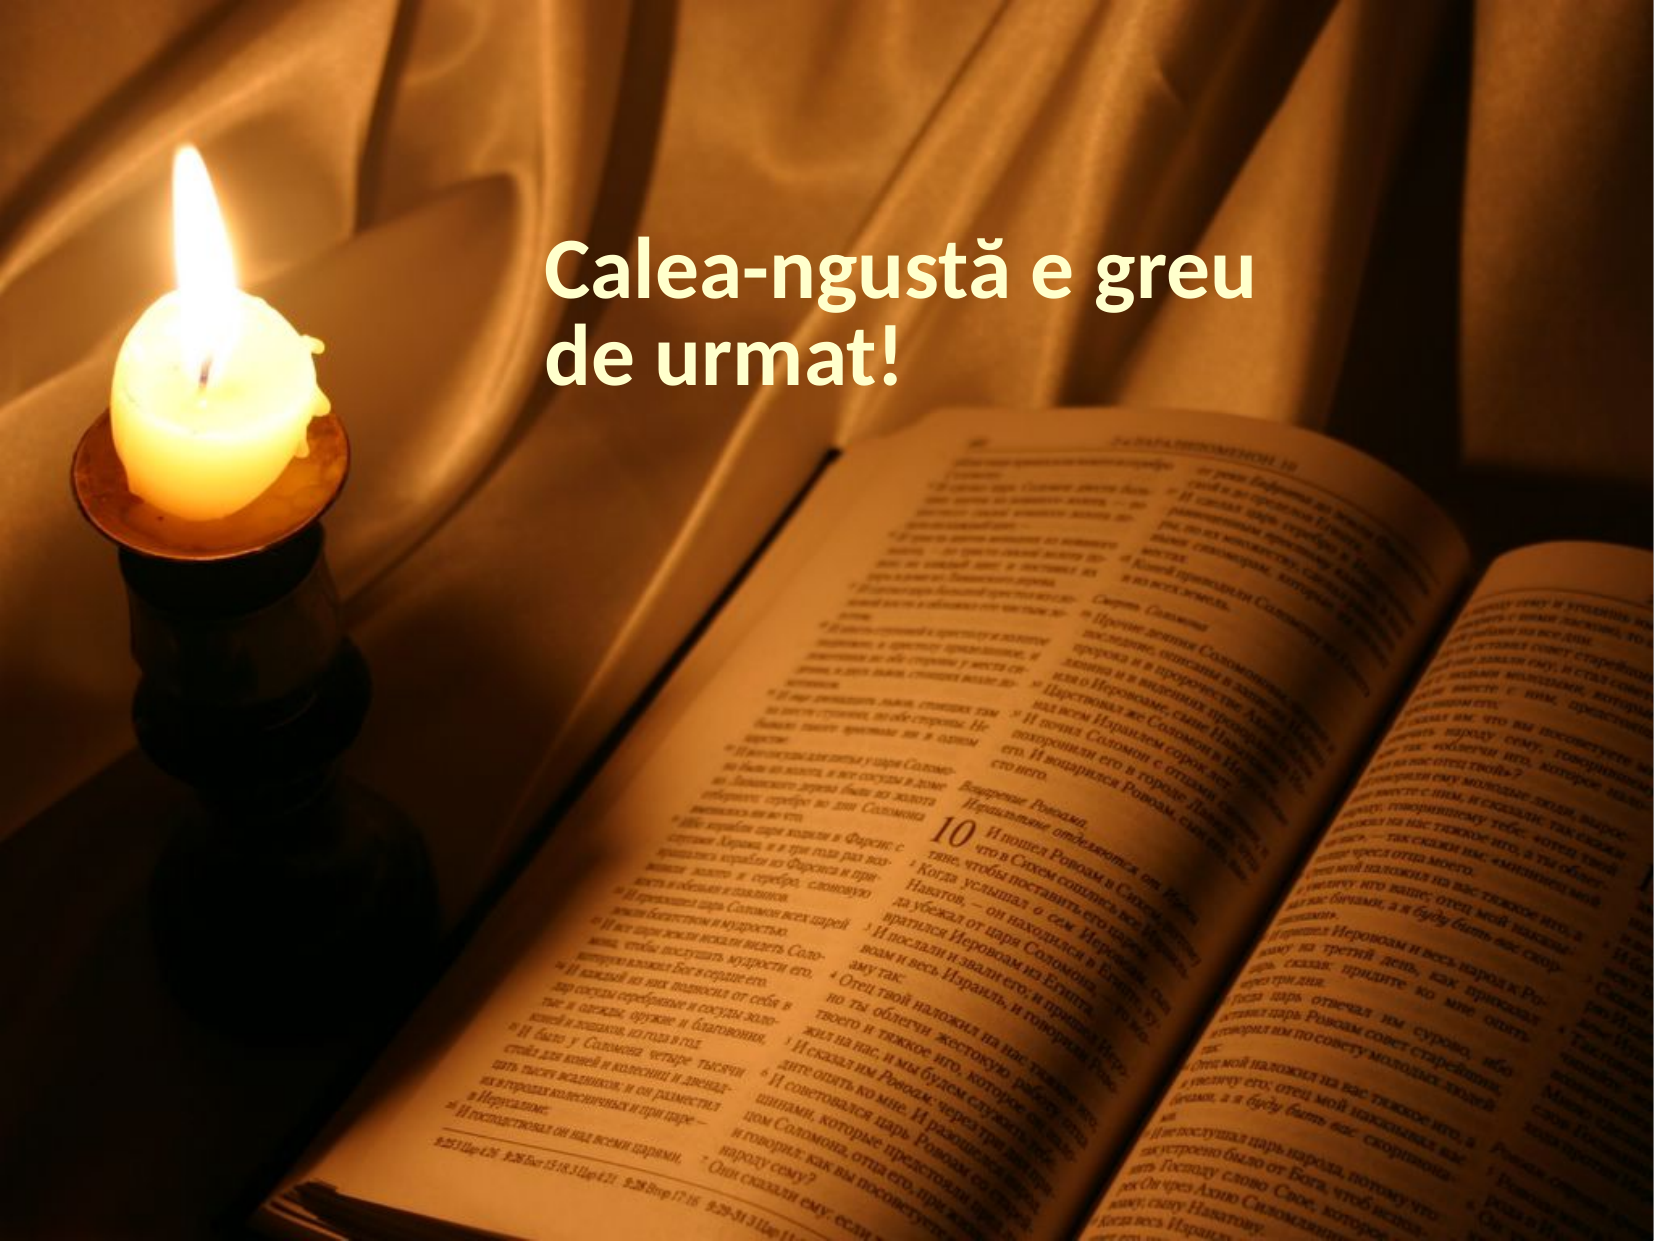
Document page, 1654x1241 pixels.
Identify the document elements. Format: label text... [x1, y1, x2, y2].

text_box Calea-ngustă e greu de urmat! [529, 225, 1654, 444]
picture [0, 0, 1654, 1241]
